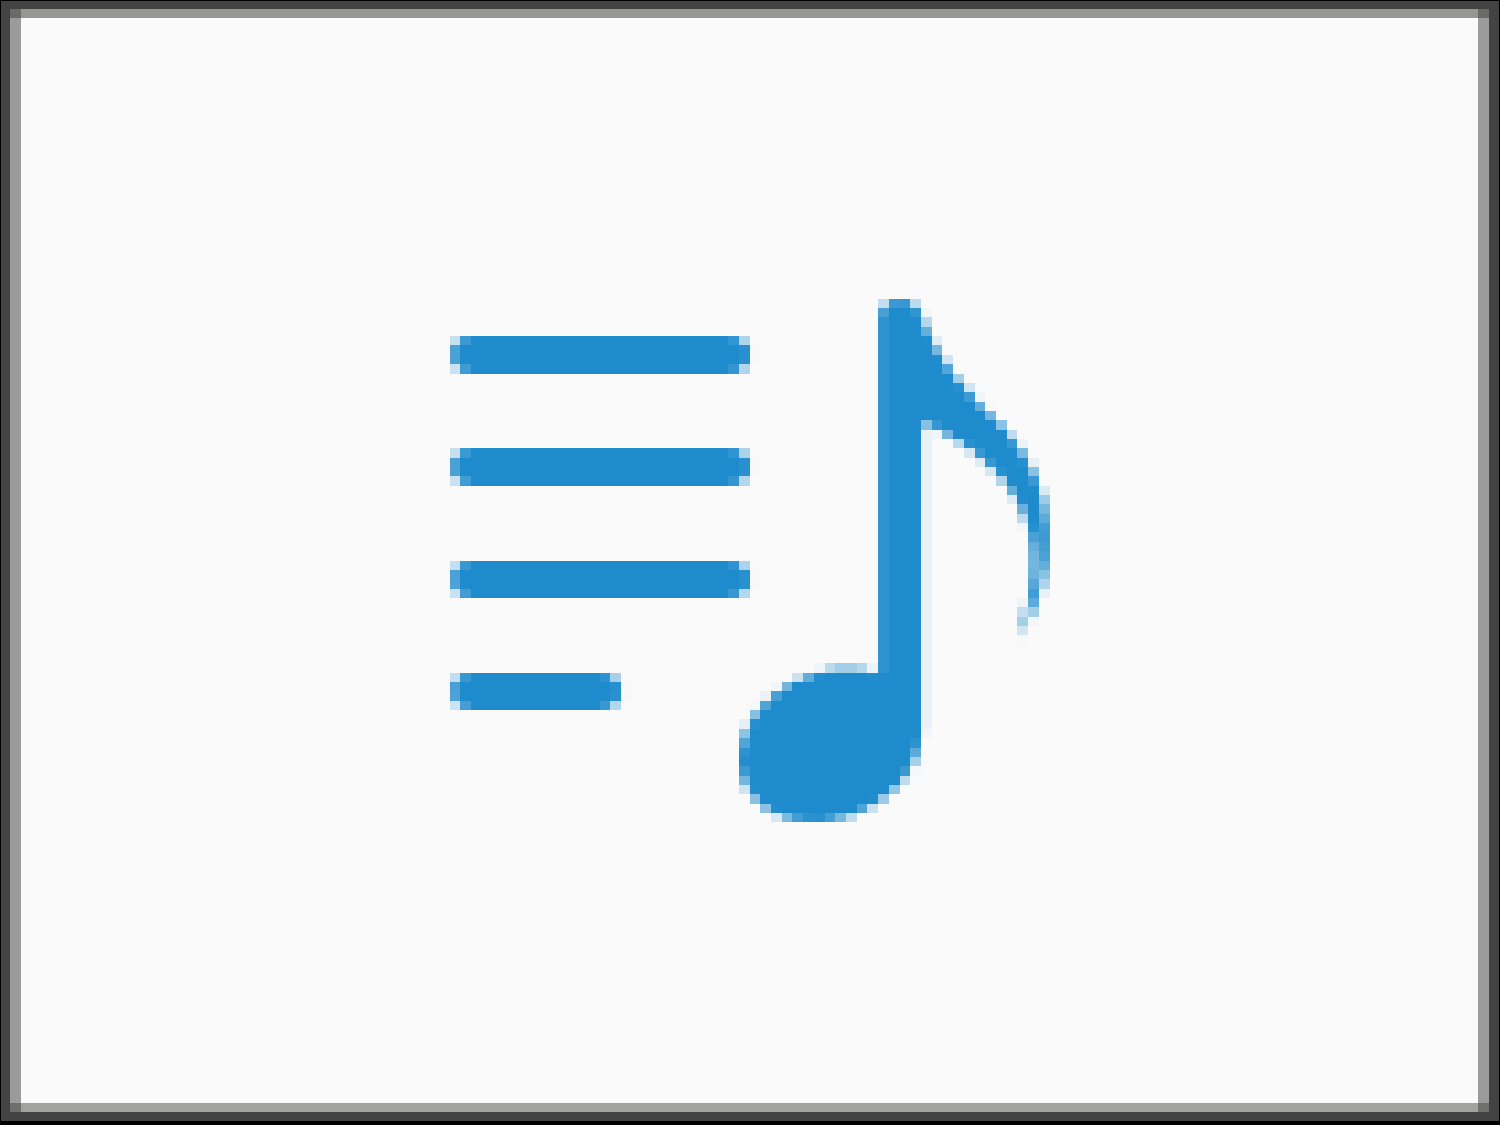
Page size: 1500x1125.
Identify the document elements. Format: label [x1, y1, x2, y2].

text_box [0, 0, 1500, 1123]
